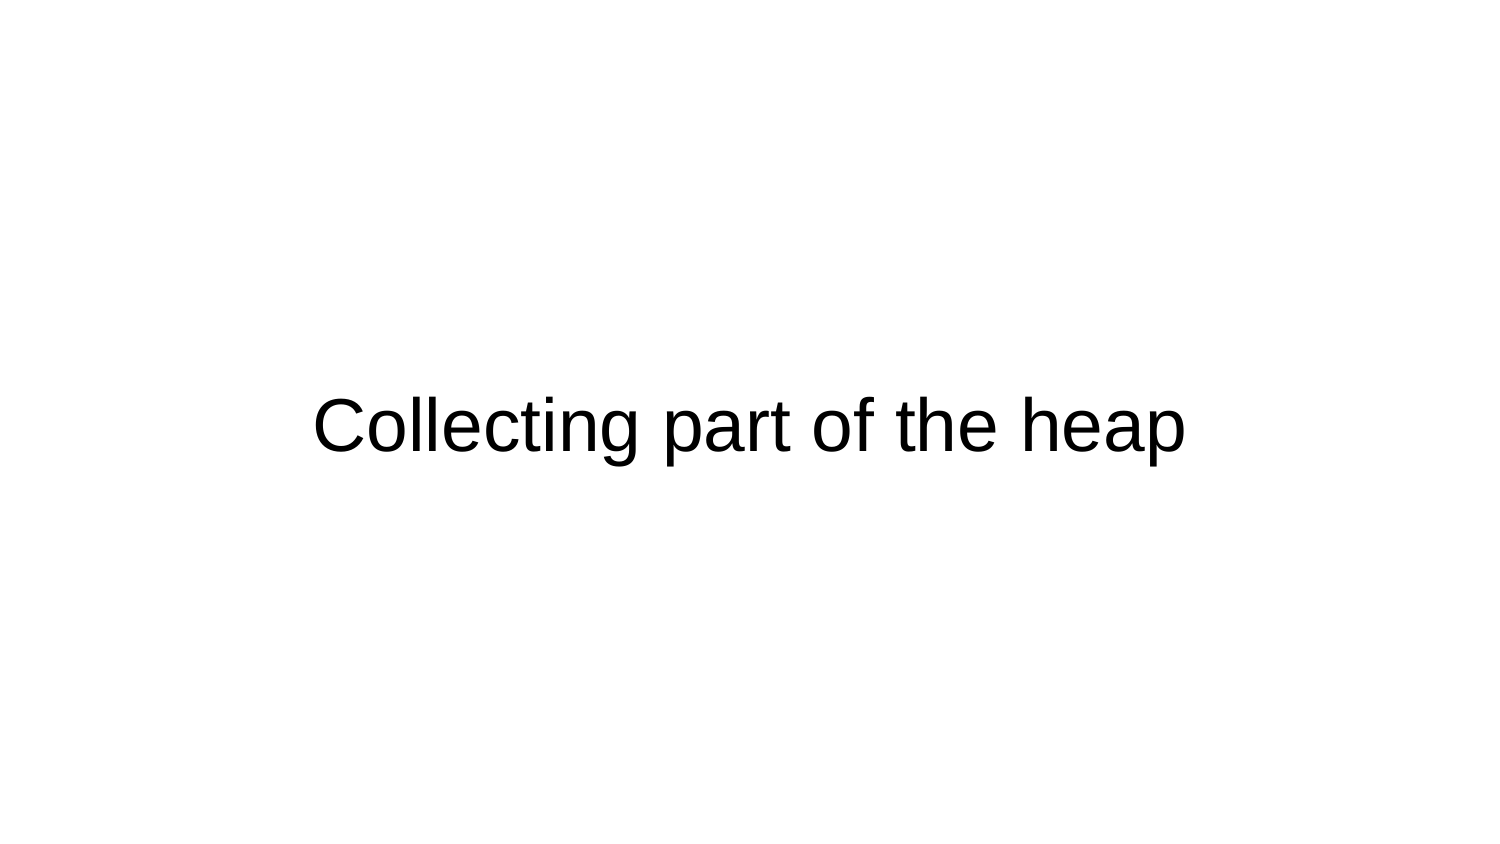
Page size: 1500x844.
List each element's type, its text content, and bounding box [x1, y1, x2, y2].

title Collecting part of the heap [51, 352, 1449, 491]
